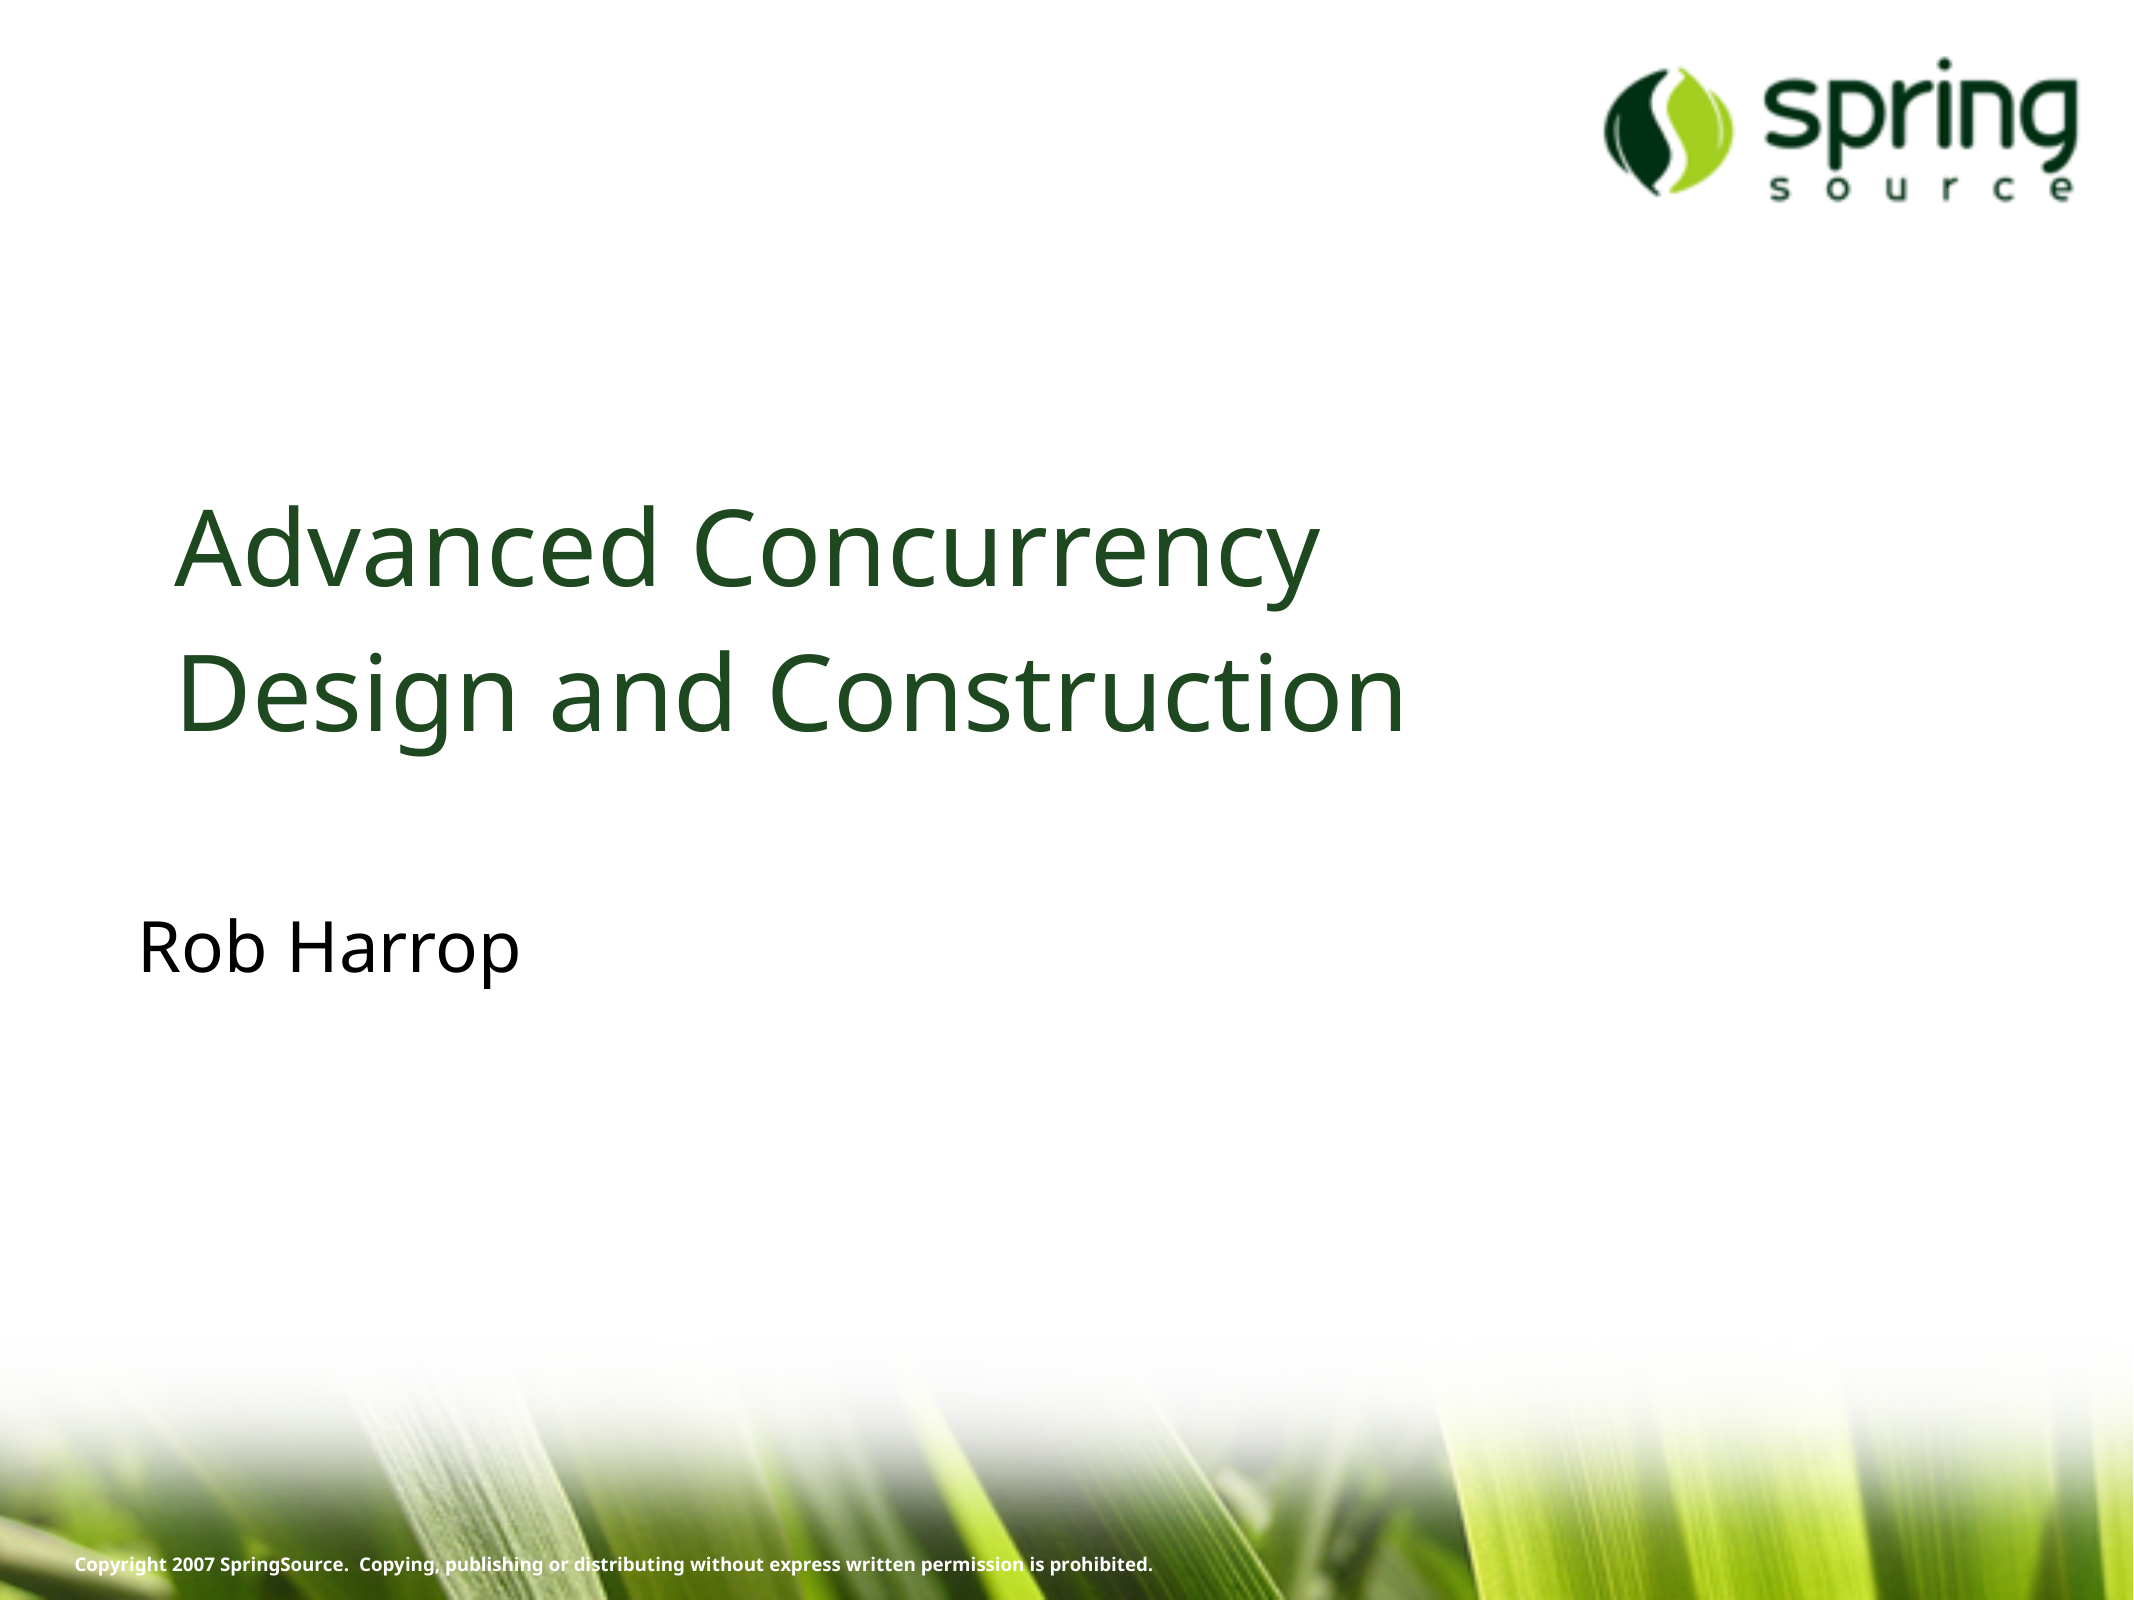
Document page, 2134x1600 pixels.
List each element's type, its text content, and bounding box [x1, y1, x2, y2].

title Advanced Concurrency Design and Construction [153, 484, 1967, 752]
text_box Rob Harrop [116, 885, 2017, 1201]
picture [0, 1340, 2134, 1600]
picture [1555, 46, 2134, 224]
